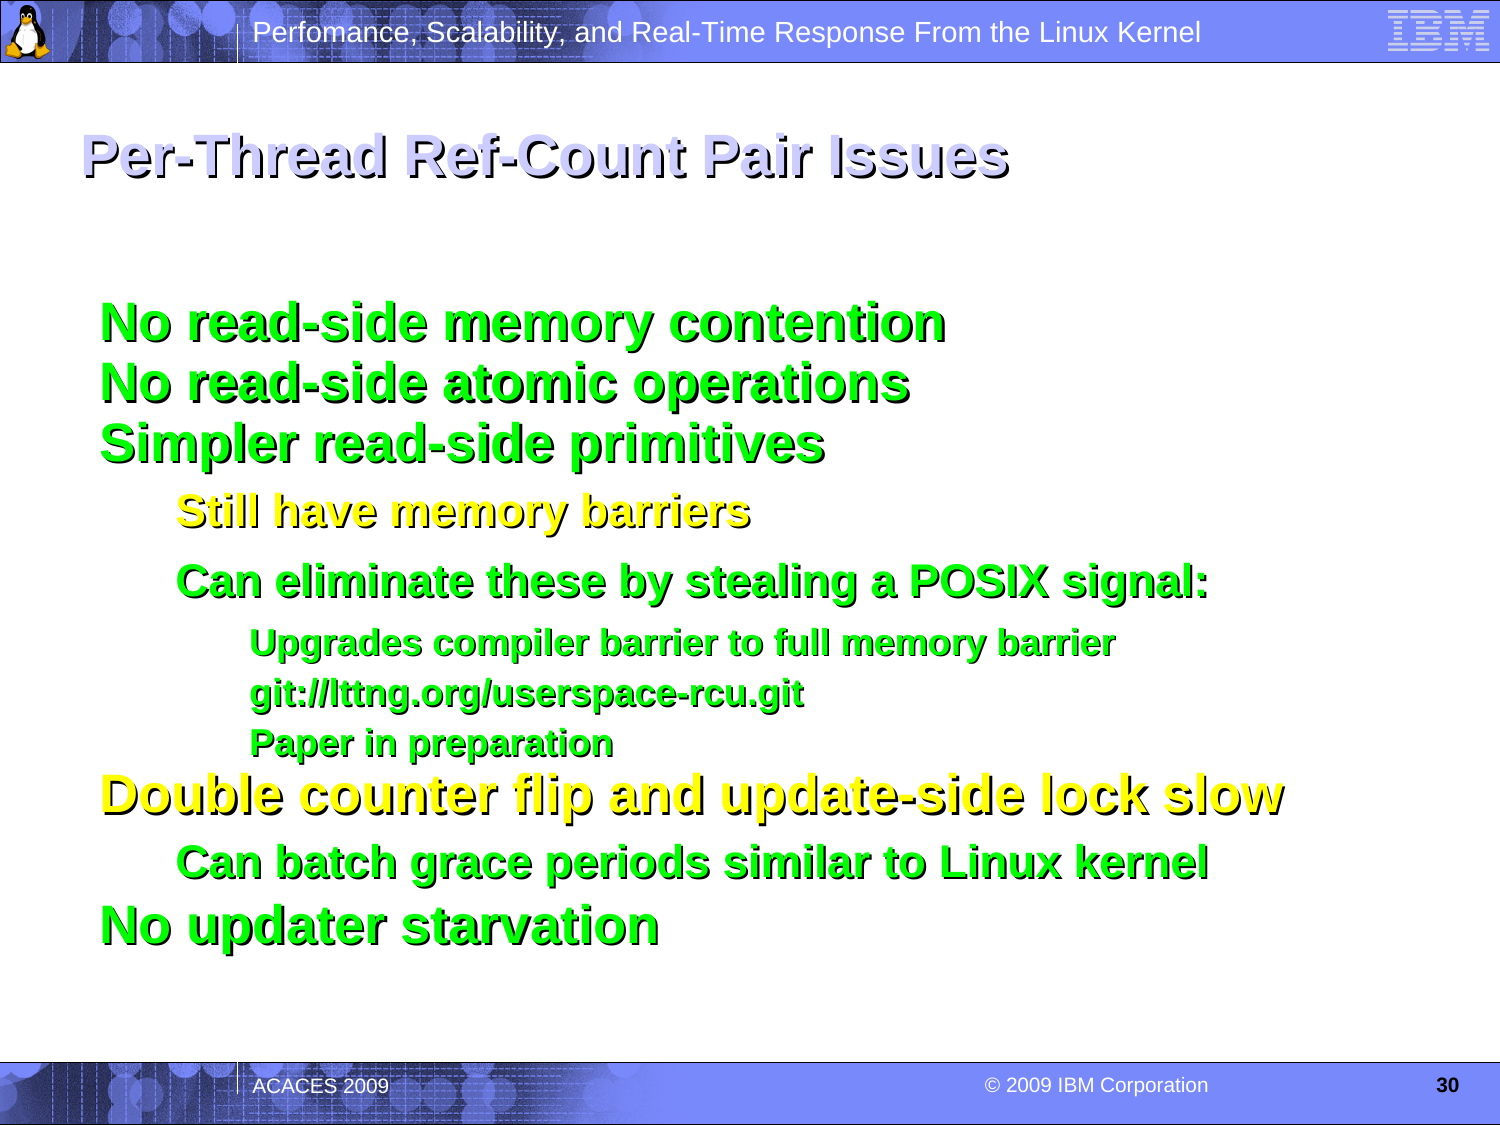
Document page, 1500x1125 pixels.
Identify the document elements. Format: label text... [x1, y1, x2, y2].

picture [0, 1063, 1500, 1124]
title Per-Thread Ref-Count Pair Issues [79, 124, 1433, 192]
picture [1, 1, 1500, 62]
list No read-side memory contention No read-side atomic operations Simpler read-side primitives Still have memory barriers Can eliminate these by stealing a POSIX signal: Upgrades compiler barrier to full memory barrier git://lttng.org/userspace-rcu.git Paper in preparation Double counter flip and update-side lock slow Can batch grace periods similar to Linux kernel No updater starvation [99, 291, 1389, 1022]
